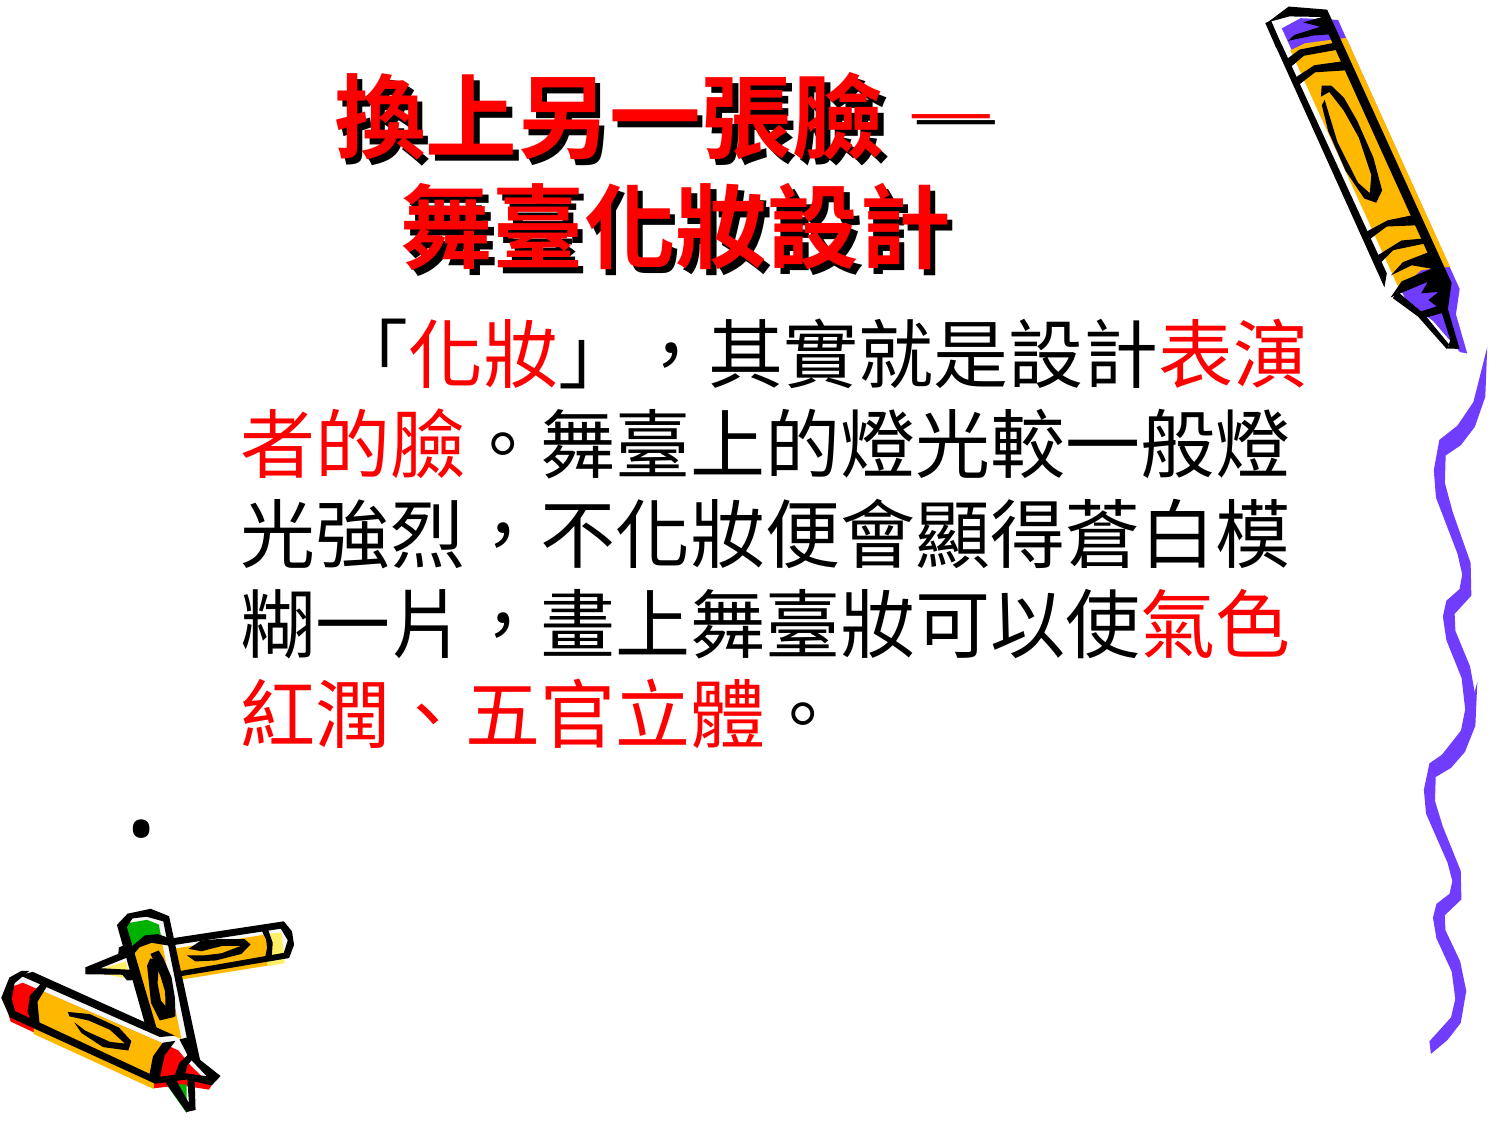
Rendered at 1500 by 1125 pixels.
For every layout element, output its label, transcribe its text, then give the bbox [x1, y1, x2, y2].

list 「化妝」，其實就是設計表演者的臉。舞臺上的燈光較一般燈光強烈，不化妝便會顯得蒼白模糊一片，畫上舞臺妝可以使氣色紅潤、五官立體。 [112, 299, 1375, 901]
title 換上另一張臉 — 舞臺化妝設計 [112, 24, 1240, 288]
